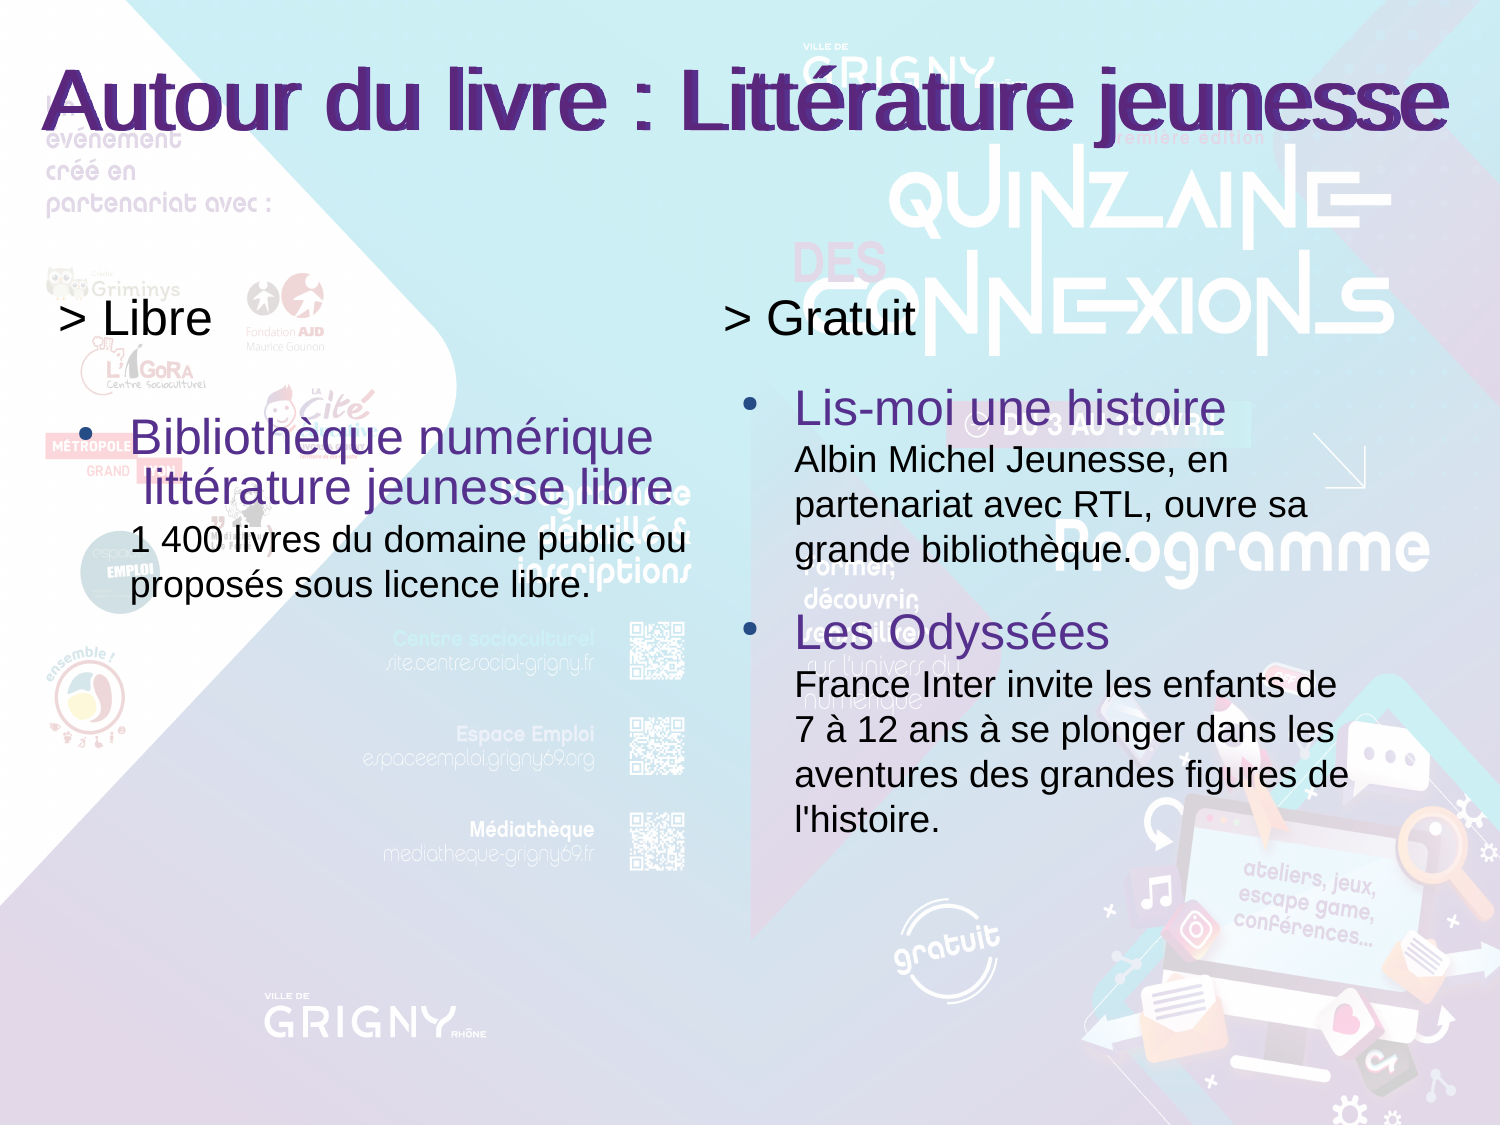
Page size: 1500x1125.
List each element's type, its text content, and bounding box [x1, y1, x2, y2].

list > Libre Bibliothèque numérique littérature jeunesse libre1 400 livres du domaine public ou proposés sous licence libre. > Gratuit Lis-moi une histoire Albin Michel Jeunesse, en partenariat avec RTL, ouvre sa grande bibliothèque. Les Odyssées France Inter invite les enfants de 7 à 12 ans à se plonger dans les aventures des grandes figures de l'histoire. [59, 285, 1359, 980]
title Autour du livre : Littérature jeunesse [41, 29, 1459, 148]
